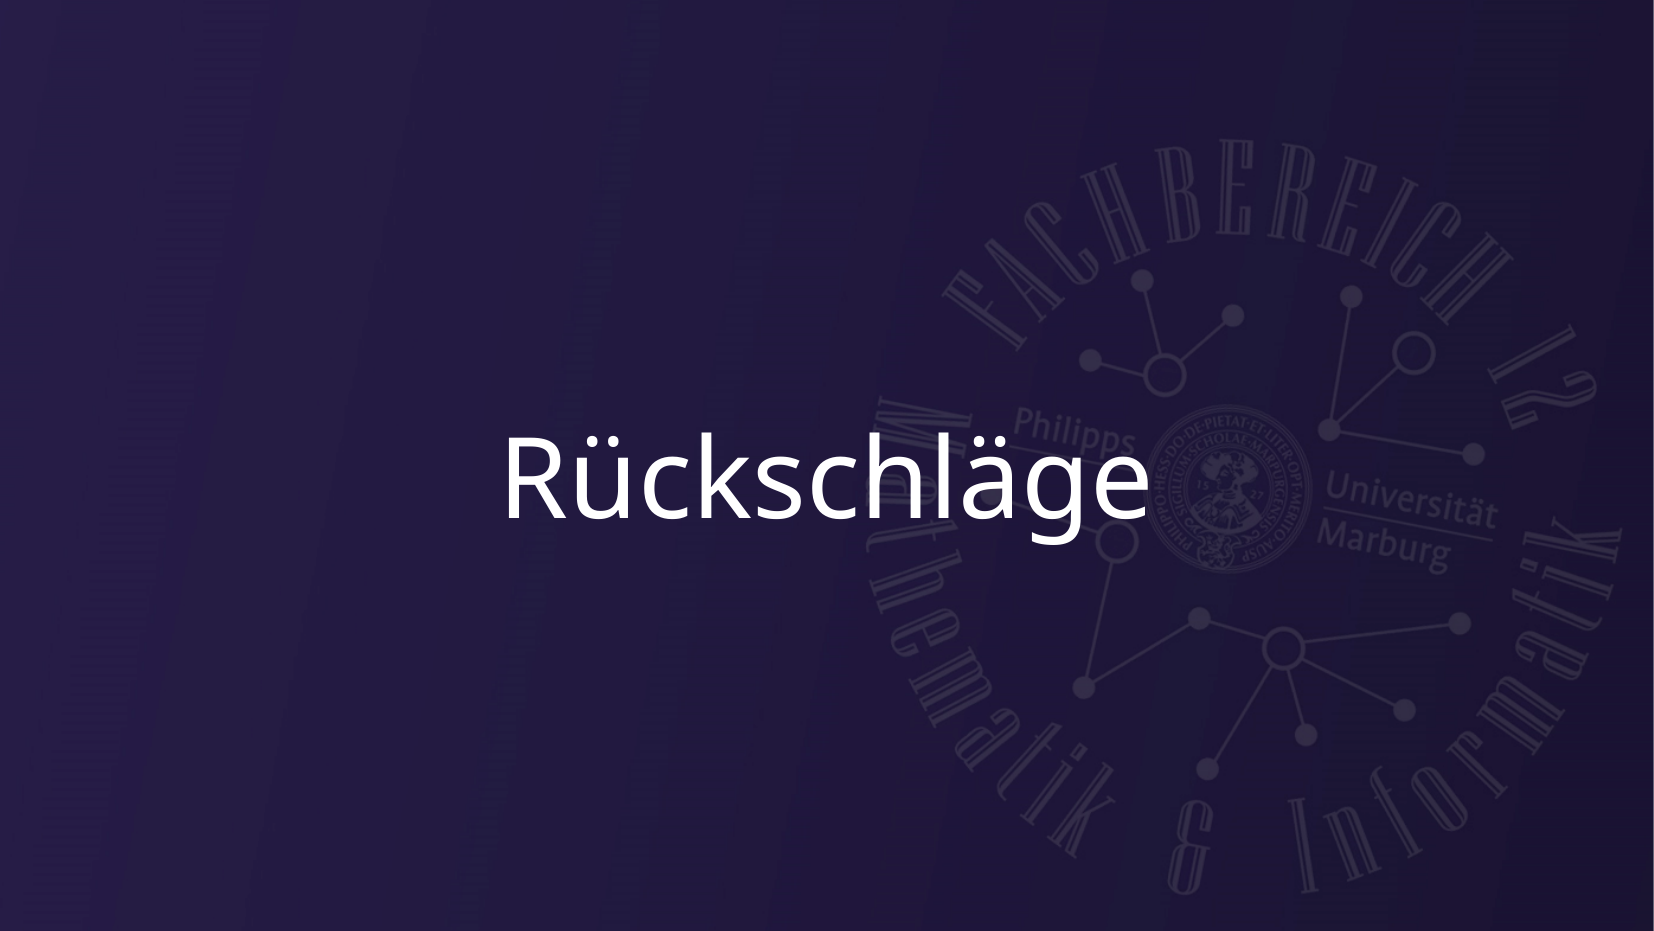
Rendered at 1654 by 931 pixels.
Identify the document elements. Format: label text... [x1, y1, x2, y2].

subtitle Rückschläge [268, 16, 1385, 931]
picture [0, 0, 1654, 931]
